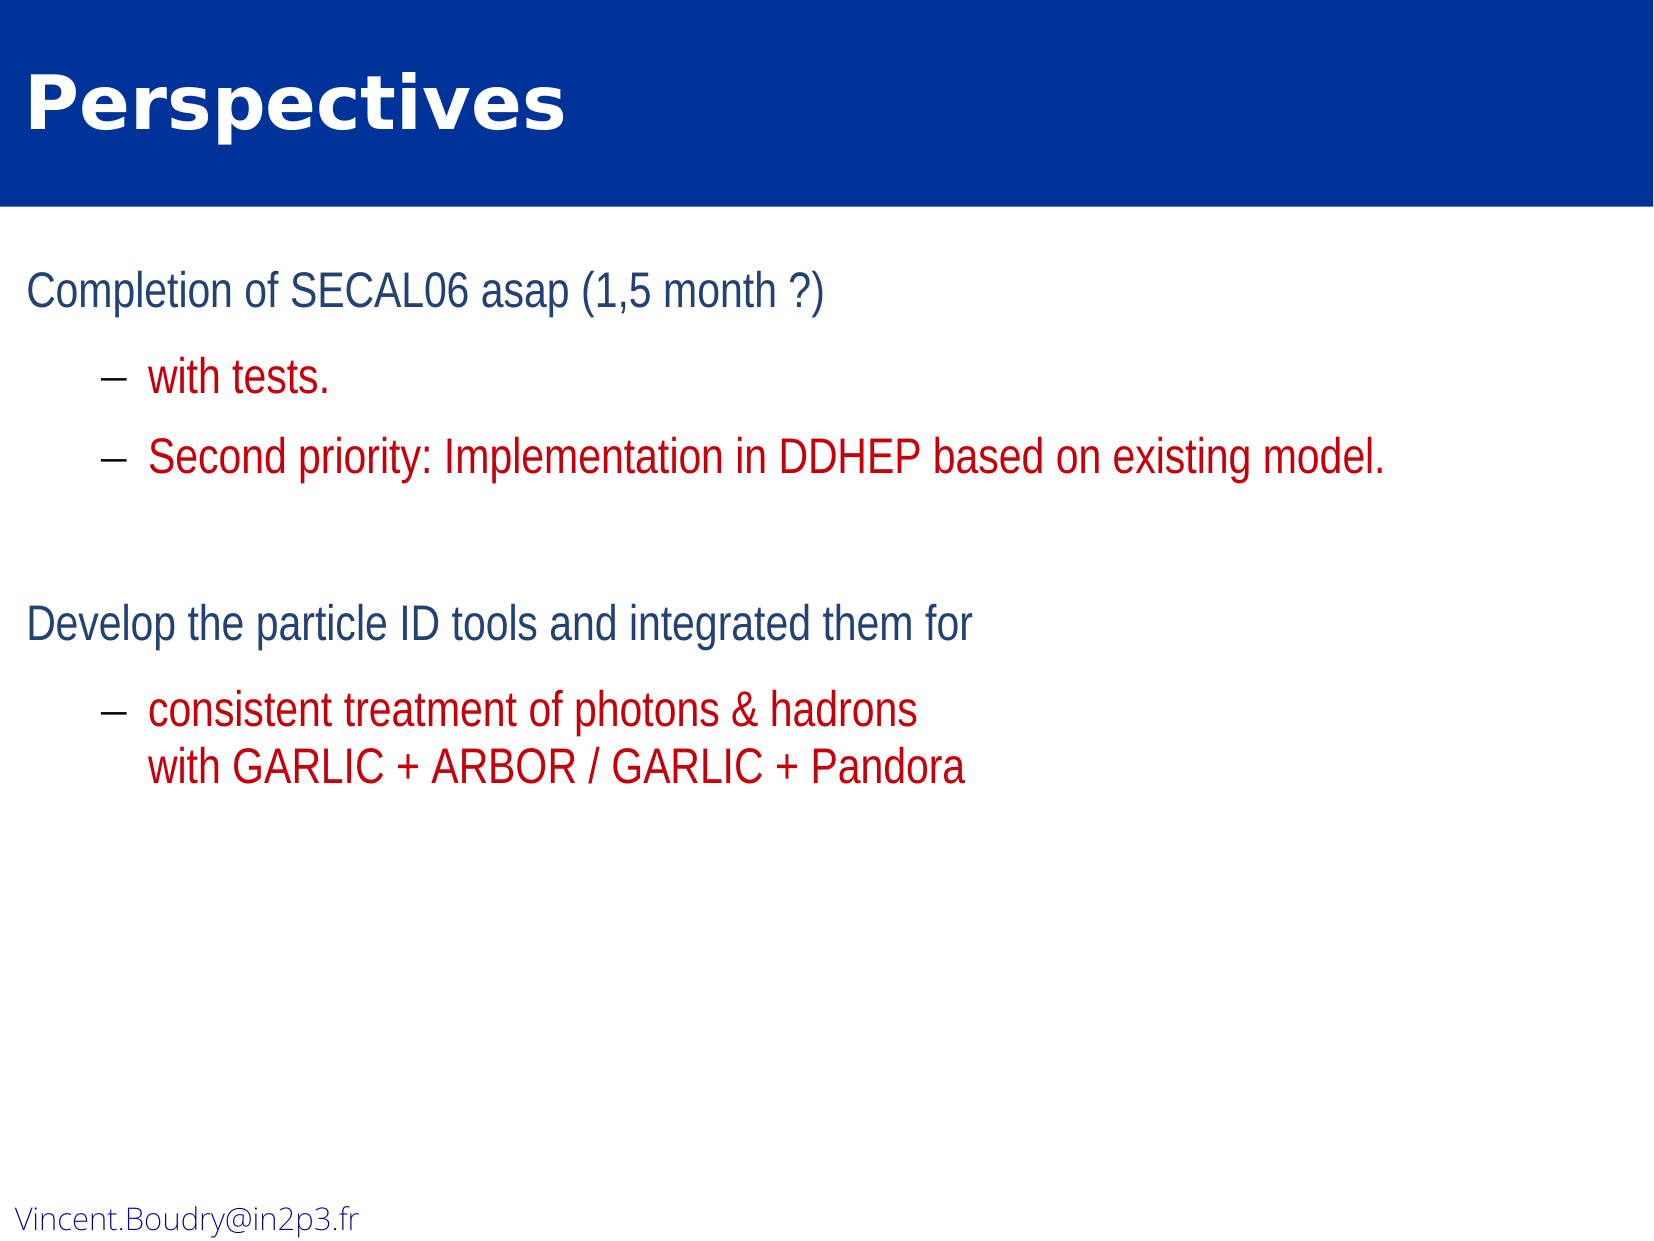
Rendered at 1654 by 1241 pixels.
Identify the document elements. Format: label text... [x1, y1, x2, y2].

list Completion of SECAL06 asap (1,5 month ?) with tests. Second priority: Implementation in DDHEP based on existing model. Develop the particle ID tools and integrated them for consistent treatment of photons & hadrons with GARLIC + ARBOR / GARLIC + Pandora [26, 260, 1631, 1172]
title Perspectives [24, 17, 1635, 191]
